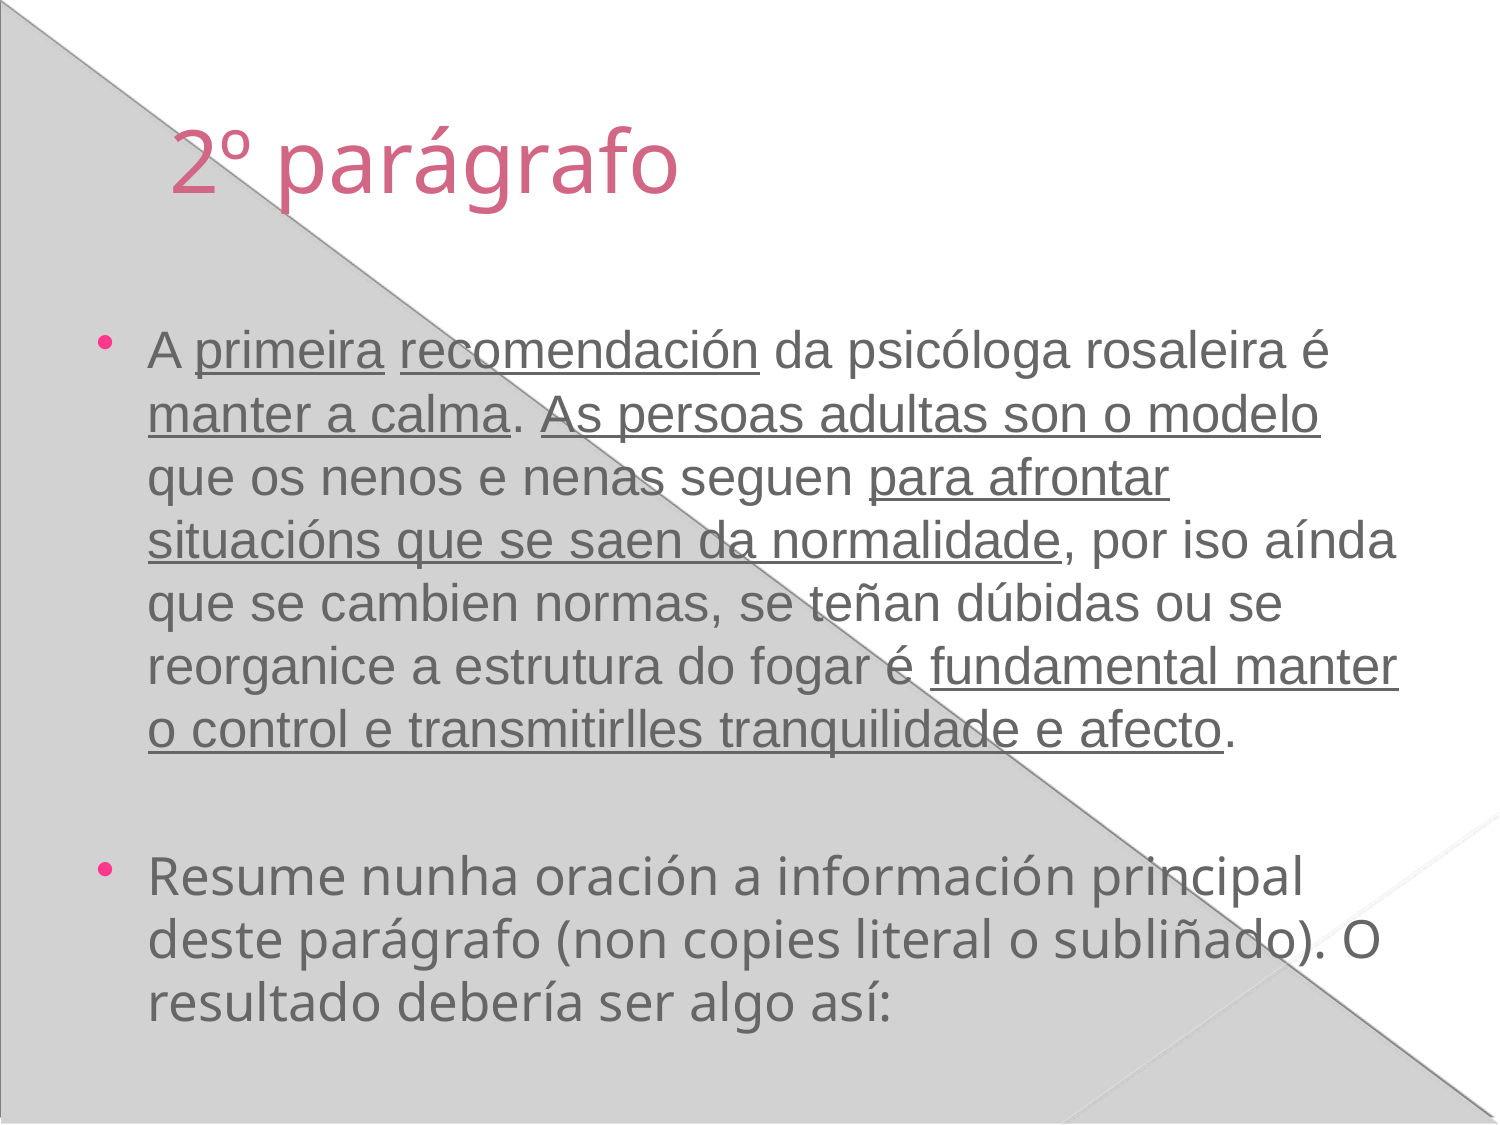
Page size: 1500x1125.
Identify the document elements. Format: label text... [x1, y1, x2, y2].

text_box 2º parágrafo [74, 43, 1425, 274]
text_box A primeira recomendación da psicóloga rosaleira é manter a calma. As persoas adultas son o modelo que os nenos e nenas seguen para afrontar situacións que se saen da normalidade, por iso aínda que se cambien normas, se teñan dúbidas ou se reorganice a estrutura do fogar é fundamental manter o control e transmitirlles tranquilidade e afecto. Resume nunha oración a información principal deste parágrafo (non copies literal o subliñado). O resultado debería ser algo así: [74, 308, 1425, 1059]
